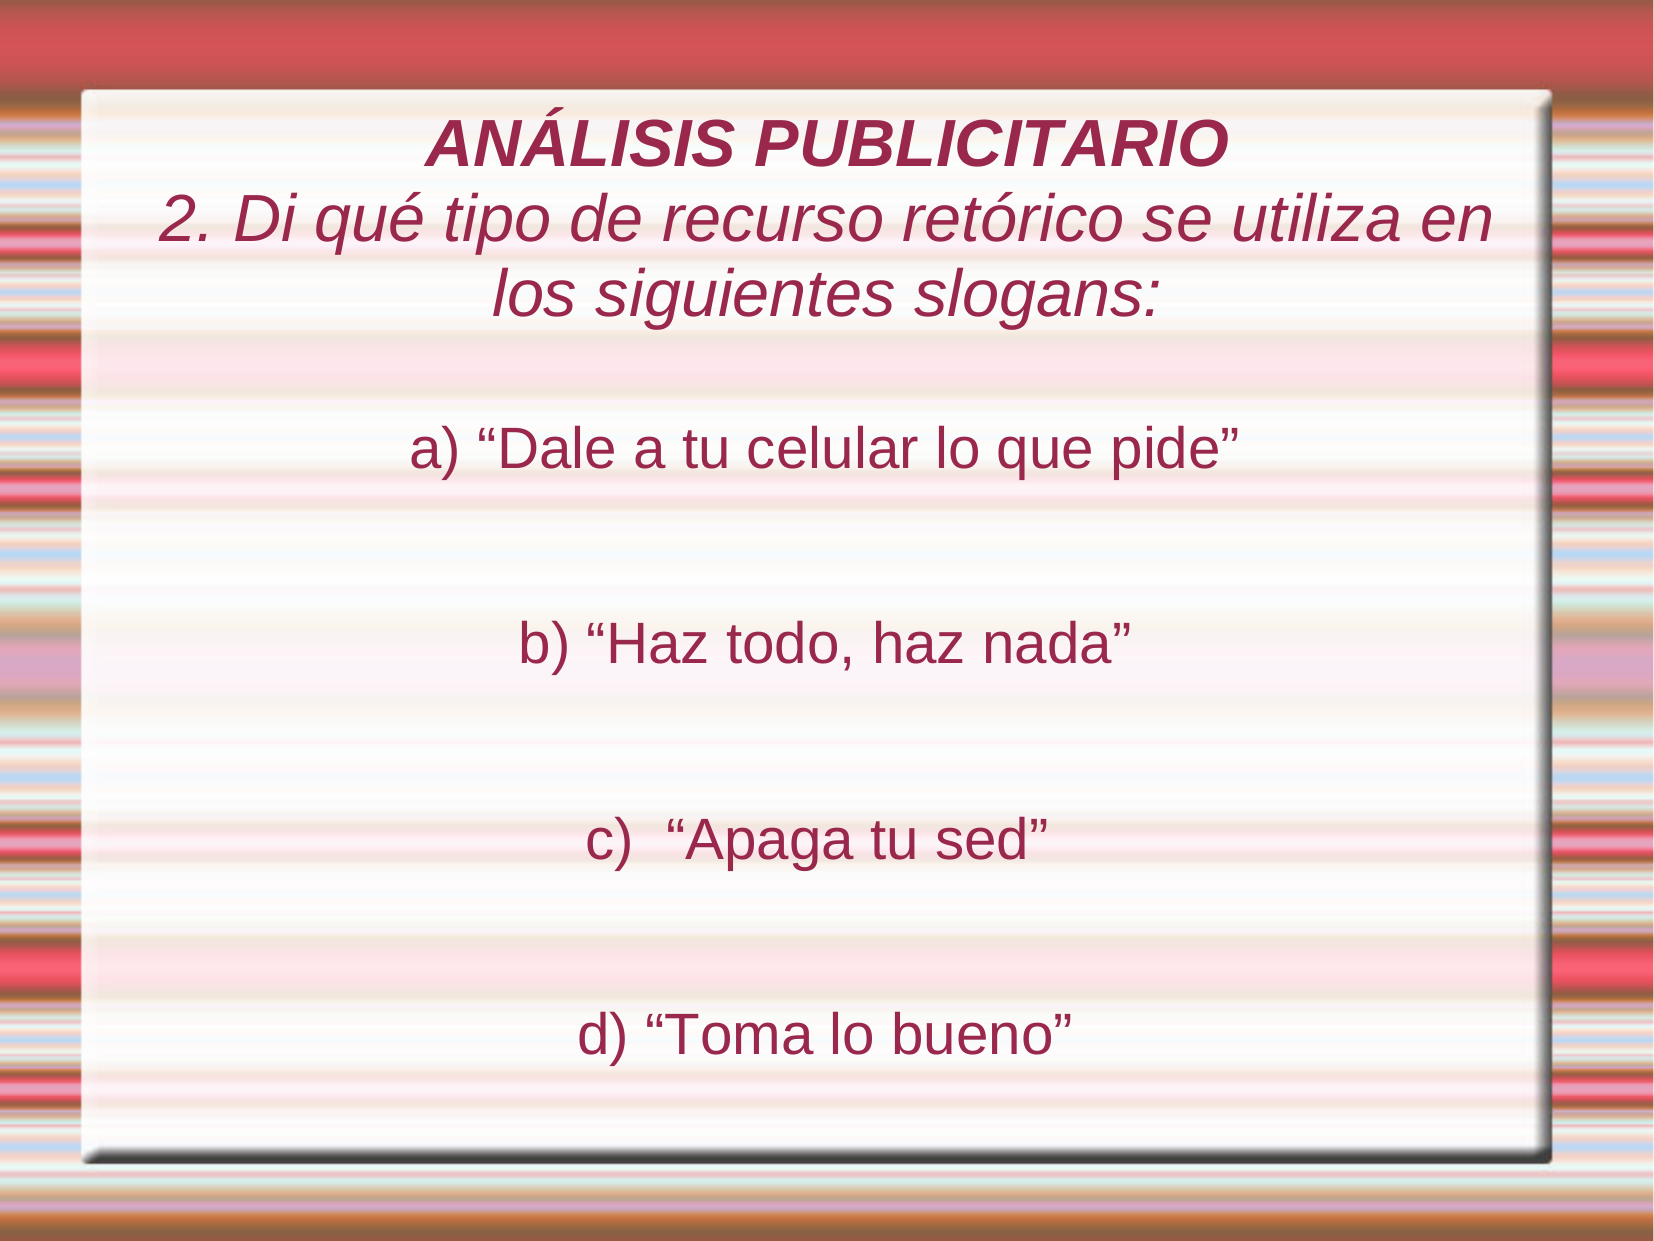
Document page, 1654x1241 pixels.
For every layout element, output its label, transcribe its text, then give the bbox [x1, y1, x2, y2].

title ANÁLISIS PUBLICITARIO 2. Di qué tipo de recurso retórico se utiliza en los siguientes slogans: [121, 106, 1534, 331]
subtitle a) “Dale a tu celular lo que pide” b) “Haz todo, haz nada” c) “Apaga tu sed” d) “Toma lo bueno” [134, 358, 1516, 1125]
picture [0, 0, 1654, 1241]
